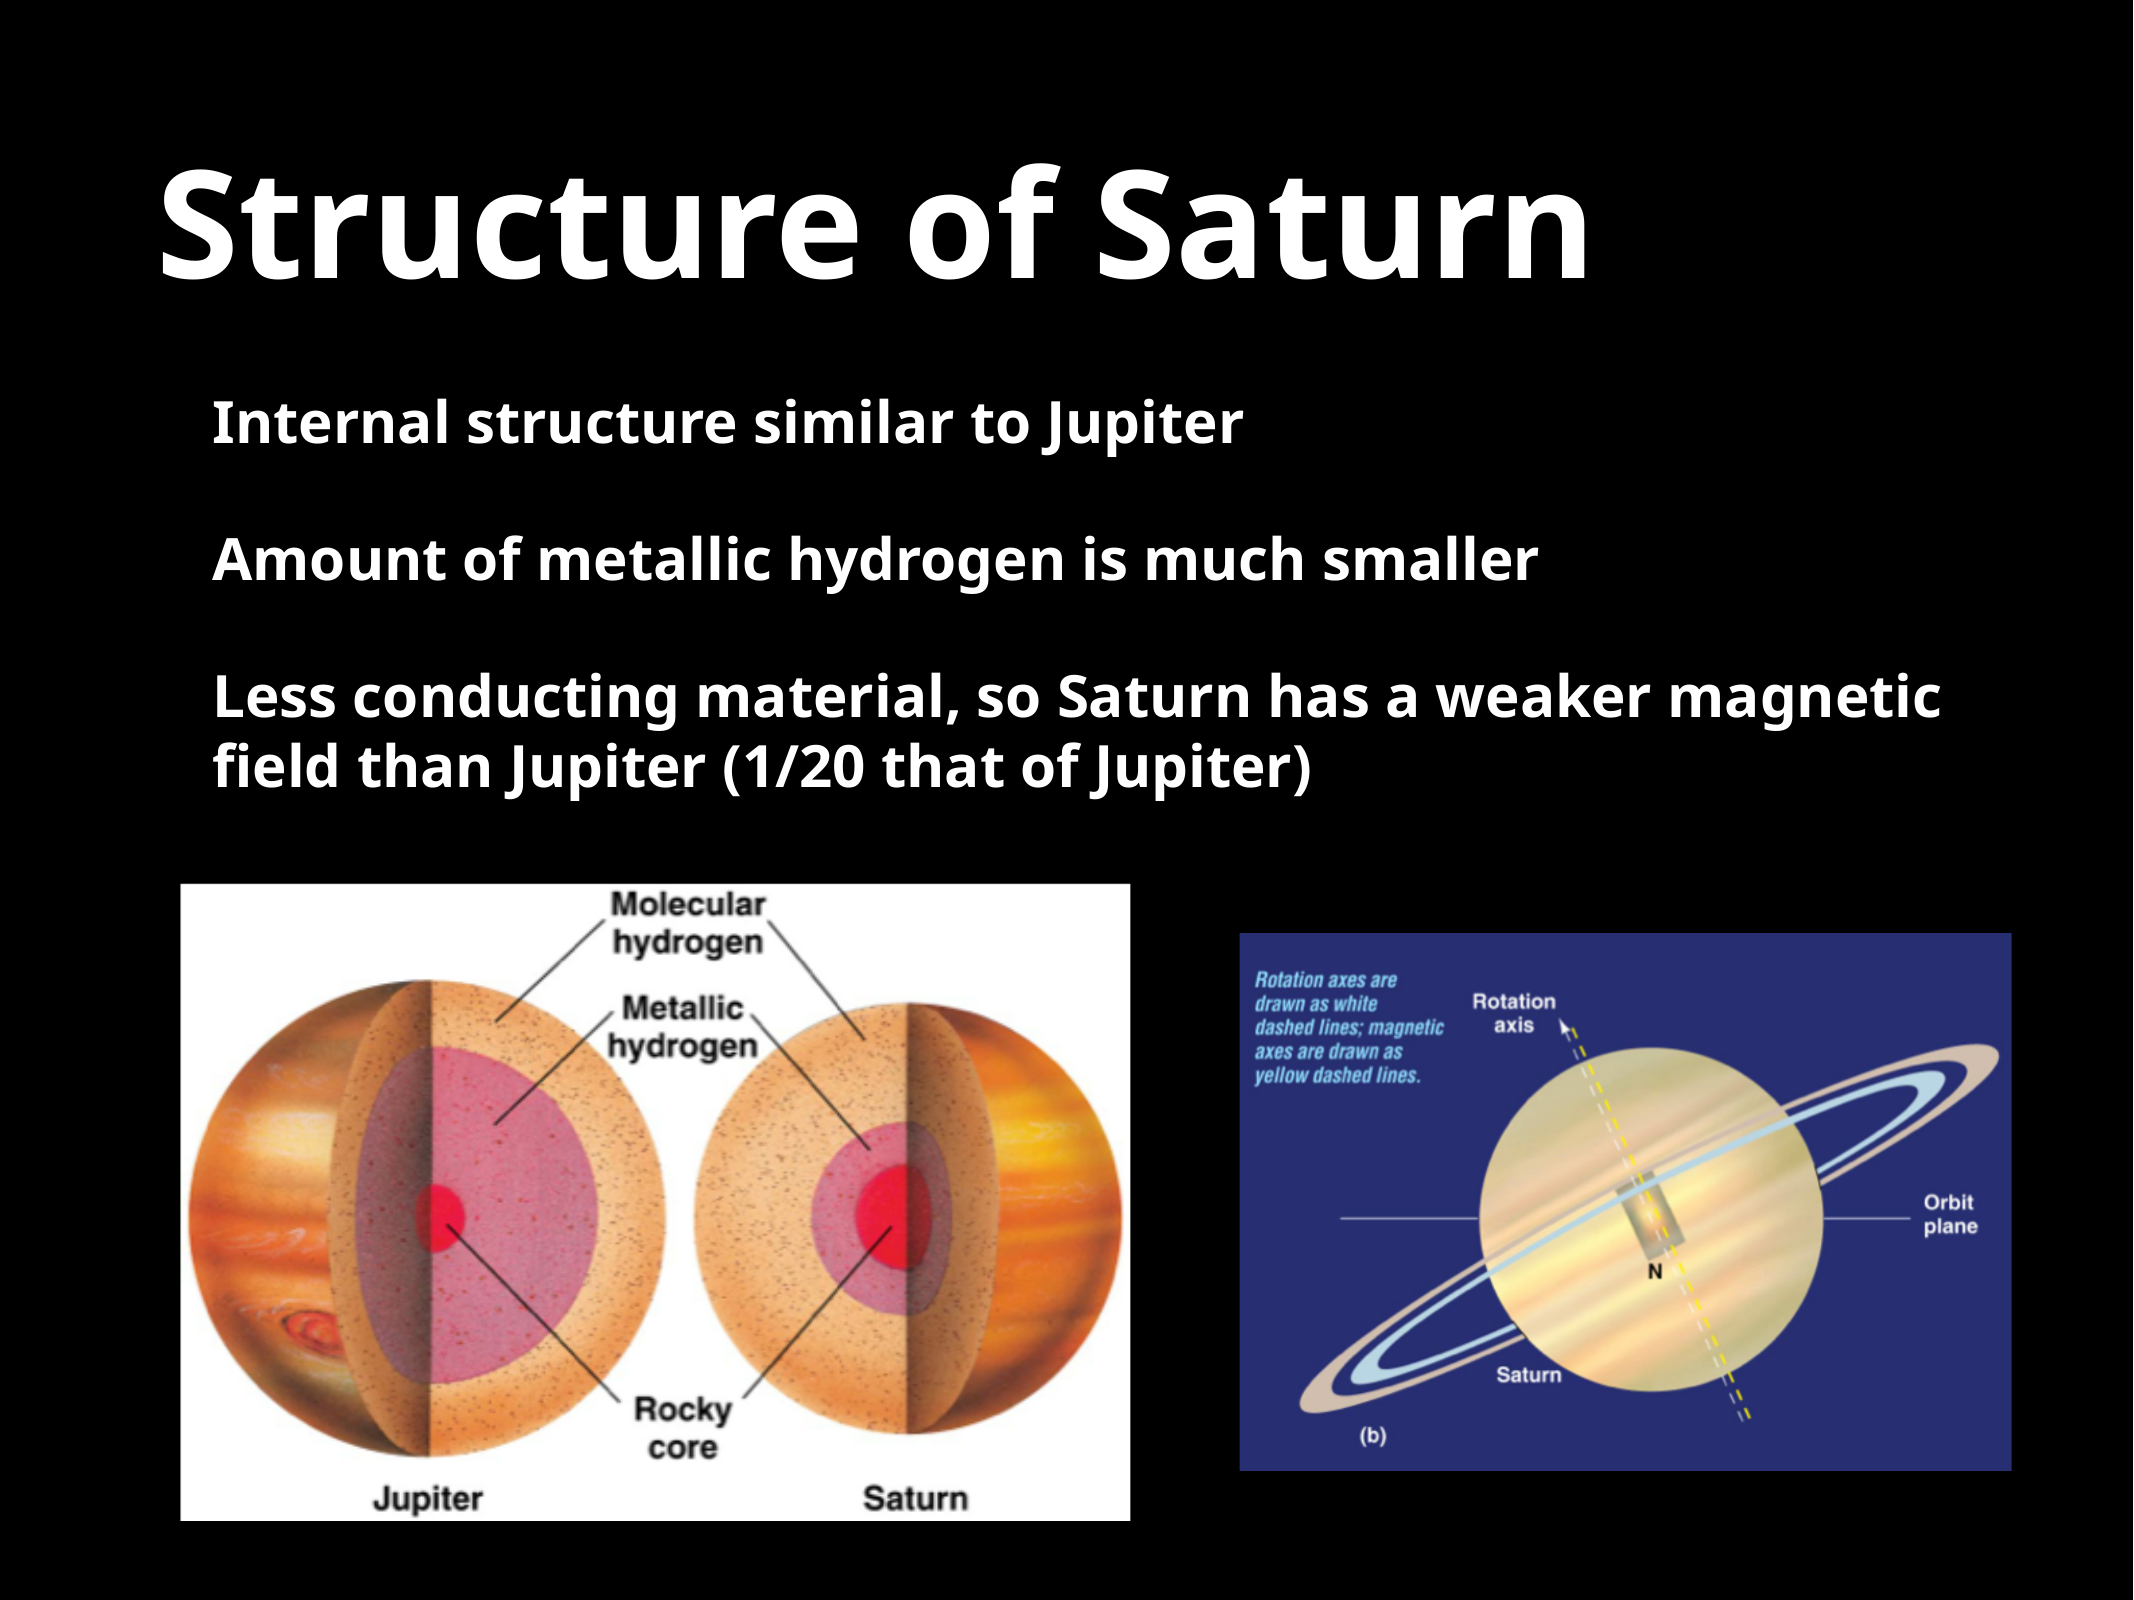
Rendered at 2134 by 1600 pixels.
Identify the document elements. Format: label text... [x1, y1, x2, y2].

title Structure of Saturn [156, 41, 1978, 385]
list Internal structure similar to Jupiter Amount of metallic hydrogen is much smaller Less conducting material, so Saturn has a weaker magnetic field than Jupiter (1/20 that of Jupiter) [156, 385, 1978, 1417]
picture [1239, 933, 2012, 1471]
picture [179, 882, 1131, 1521]
